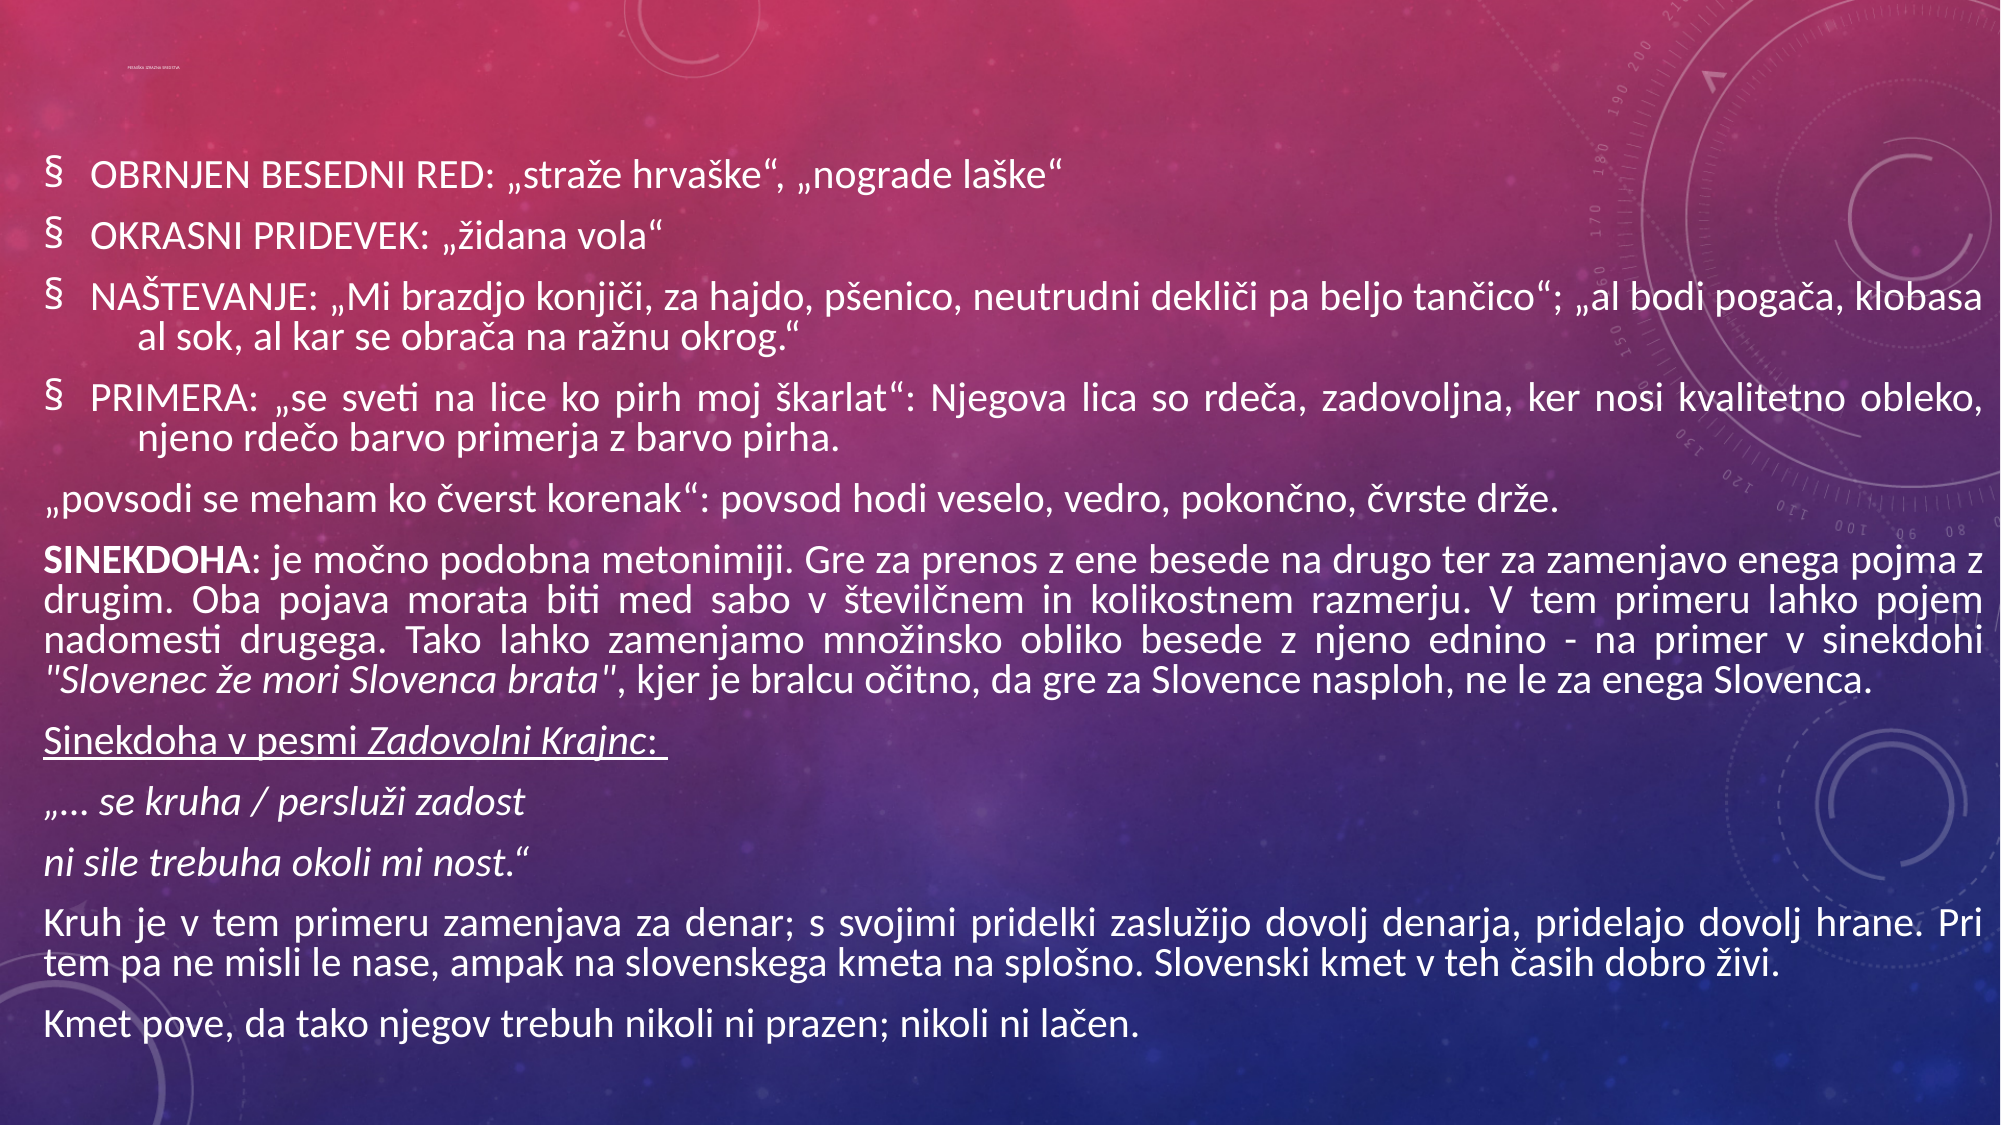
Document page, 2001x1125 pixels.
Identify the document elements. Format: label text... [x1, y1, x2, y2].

title PESNIŠKA IZRAZNA SREDSTVA [112, 58, 1744, 78]
list OBRNJEN BESEDNI RED: „straže hrvaške“, „nograde laške“ OKRASNI PRIDEVEK: „židana vola“ NAŠTEVANJE: „Mi brazdjo konjiči, za hajdo, pšenico, neutrudni dekliči pa beljo tančico“; „al bodi pogača, klobasa al sok, al kar se obrača na ražnu okrog.“ PRIMERA: „se sveti na lice ko pirh moj škarlat“: Njegova lica so rdeča, zadovoljna, ker nosi kvalitetno obleko, njeno rdečo barvo primerja z barvo pirha. „povsodi se meham ko čverst korenak“: povsod hodi veselo, vedro, pokončno, čvrste drže. SINEKDOHA: je močno podobna metonimiji. Gre za prenos z ene besede na drugo ter za zamenjavo enega pojma z drugim. Oba pojava morata biti med sabo v številčnem in kolikostnem razmerju. V tem primeru lahko pojem nadomesti drugega. Tako lahko zamenjamo množinsko obliko besede z njeno ednino - na primer v sinekdohi "Slovenec že mori Slovenca brata", kjer je bralcu očitno, da gre za Slovence nasploh, ne le za enega Slovenca. Sinekdoha v pesmi Zadovolni Krajnc: „… se kruha / persluži zadost ni sile trebuha okoli mi nost.“ Kruh je v tem primeru zamenjava za denar; s svojimi pridelki zaslužijo dovolj denarja, pridelajo dovolj hrane. Pri tem pa ne misli le nase, ampak na slovenskega kmeta na splošno. Slovenski kmet v teh časih dobro živi. Kmet pove, da tako njegov trebuh nikoli ni prazen; nikoli ni lačen. [28, 78, 2000, 1090]
